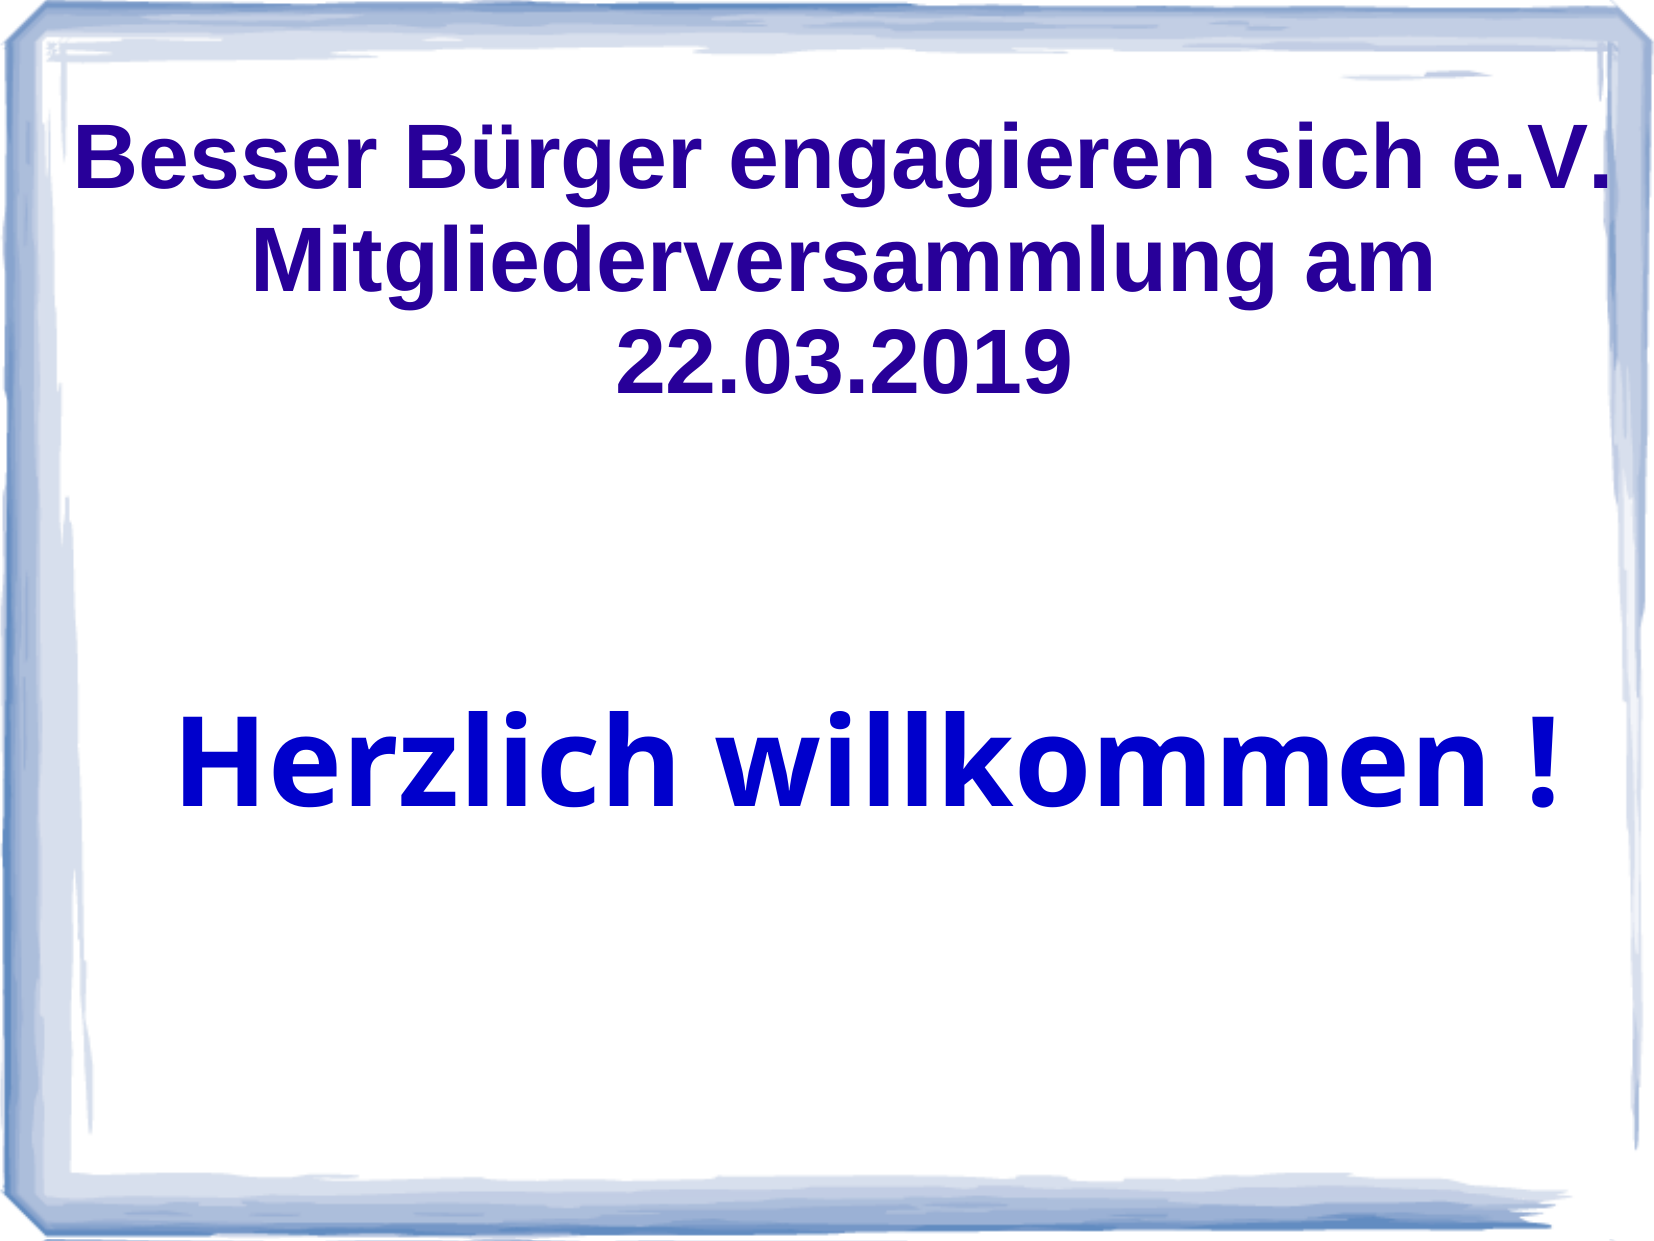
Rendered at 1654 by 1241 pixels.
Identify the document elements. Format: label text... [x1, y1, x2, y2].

list Herzlich willkommen ! [101, 531, 1607, 1054]
title Besser Bürger engagieren sich e.V. Mitgliederversammlung am 22.03.2019 [70, 54, 1619, 465]
picture [0, 0, 1654, 1241]
